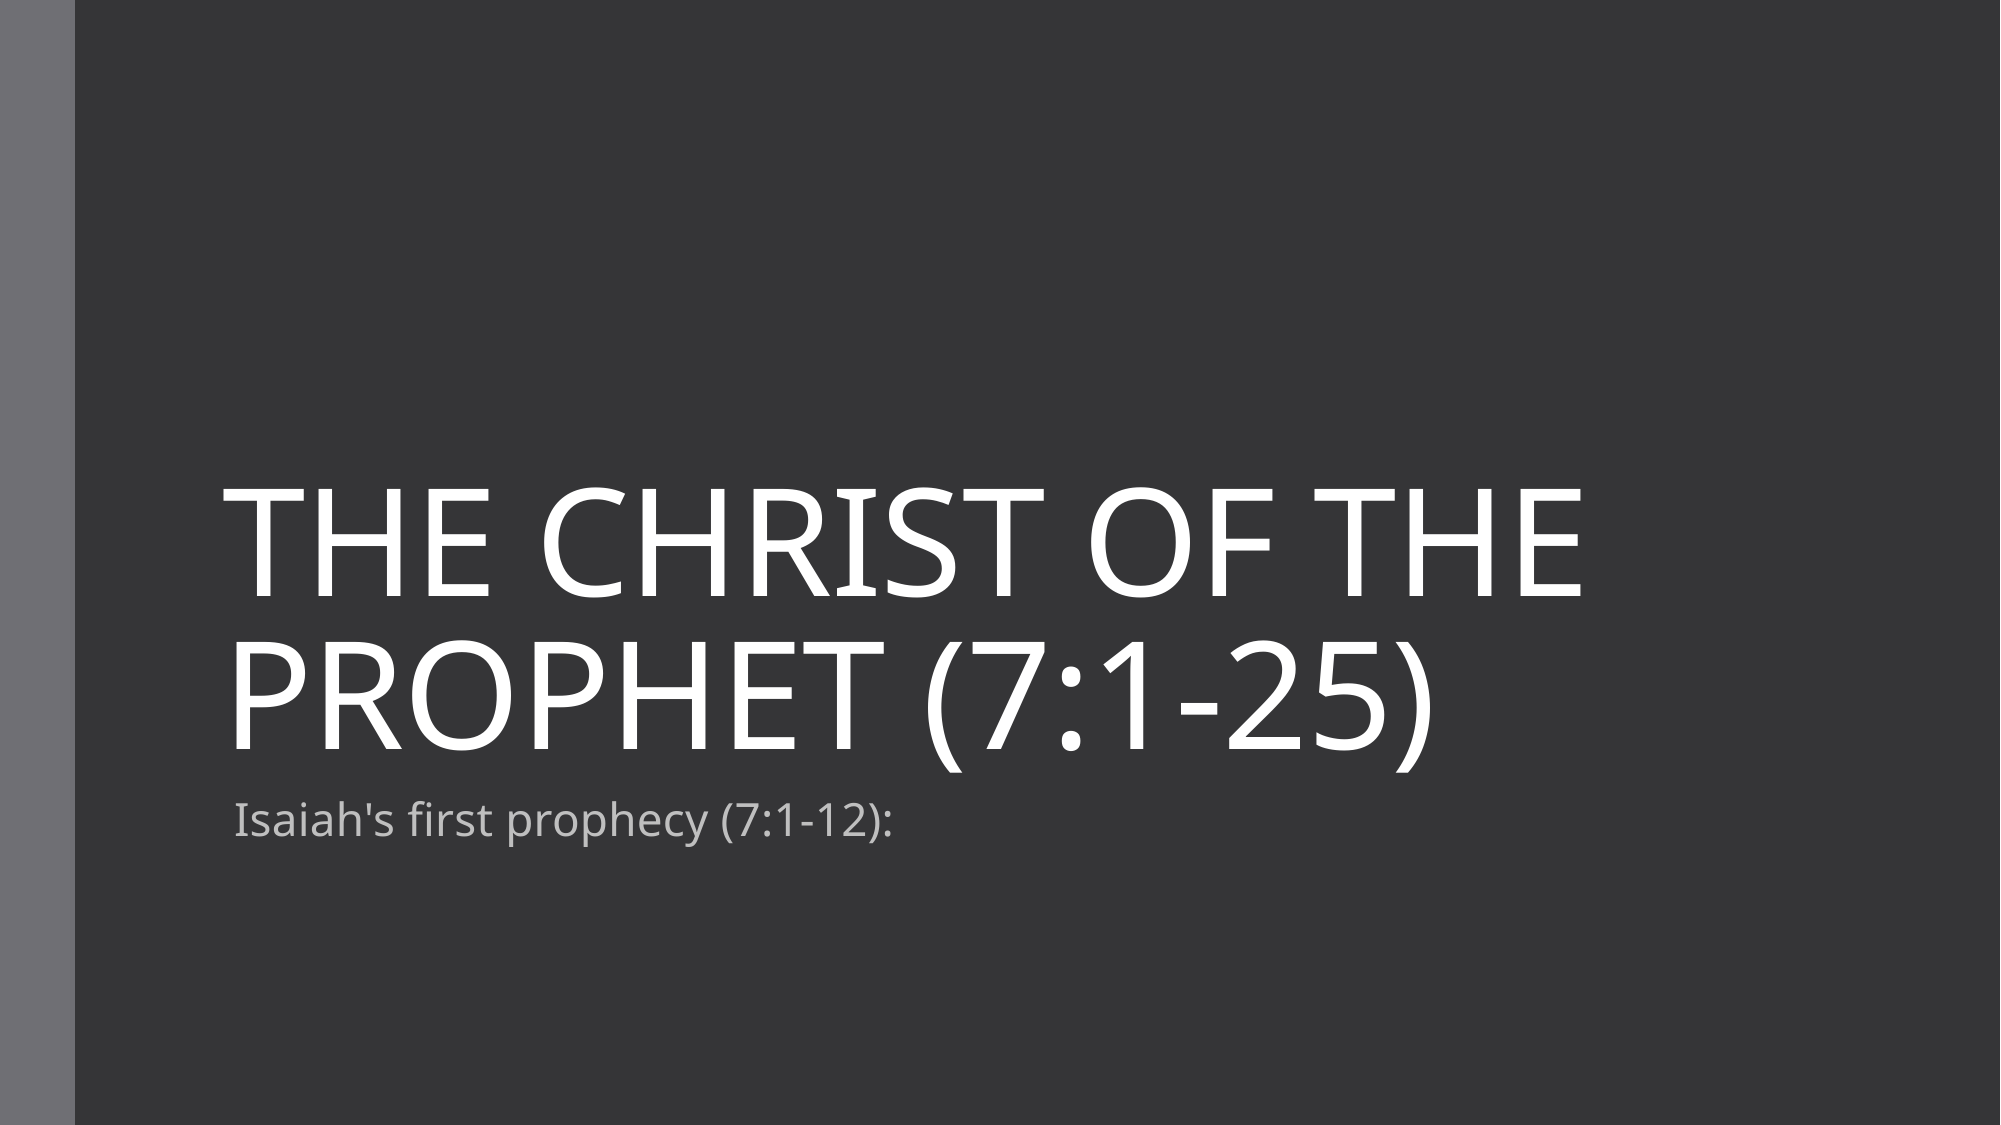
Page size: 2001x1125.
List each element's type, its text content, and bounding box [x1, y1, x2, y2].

subtitle Isaiah's first prophecy (7:1-12): [206, 787, 1752, 1066]
title THE CHRIST OF THE PROPHET (7:1-25) [206, 124, 1752, 787]
